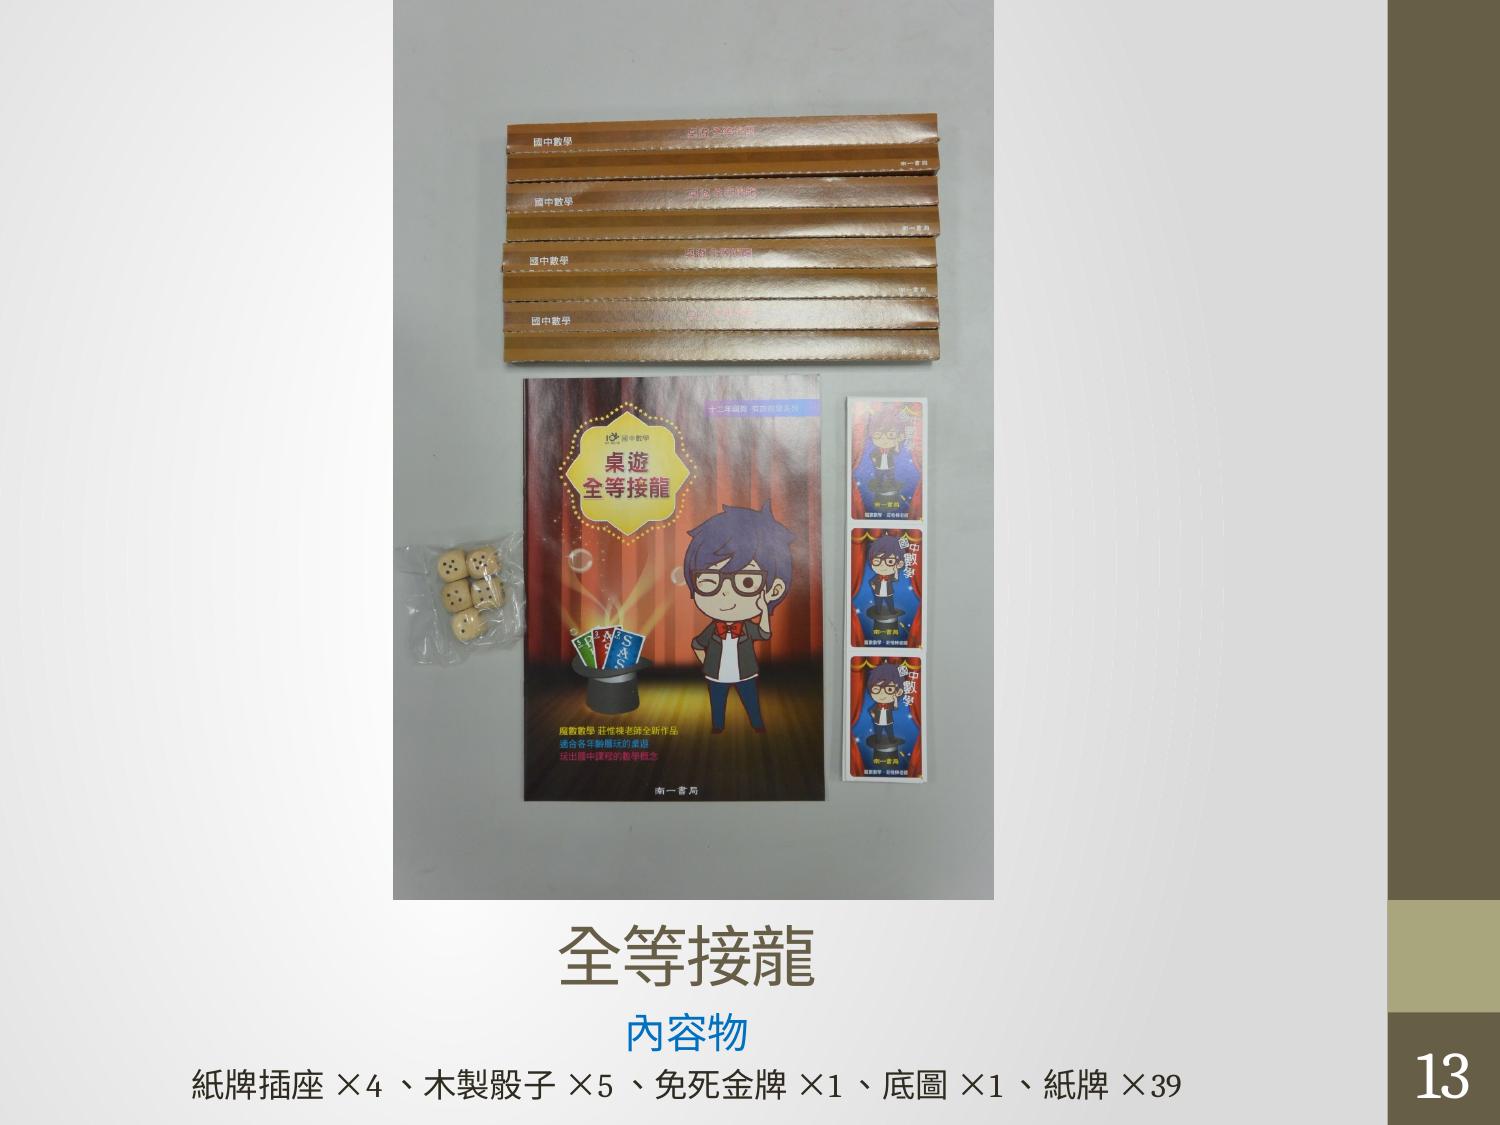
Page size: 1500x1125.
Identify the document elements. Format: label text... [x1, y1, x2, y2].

picture [393, 0, 994, 900]
list 內容物 紙牌插座×4、木製骰子×5、免死金牌×1、底圖×1、紙牌×39 [49, 999, 1325, 1125]
text_box 13 [1387, 1023, 1500, 1119]
title 全等接龍 [49, 905, 1325, 999]
